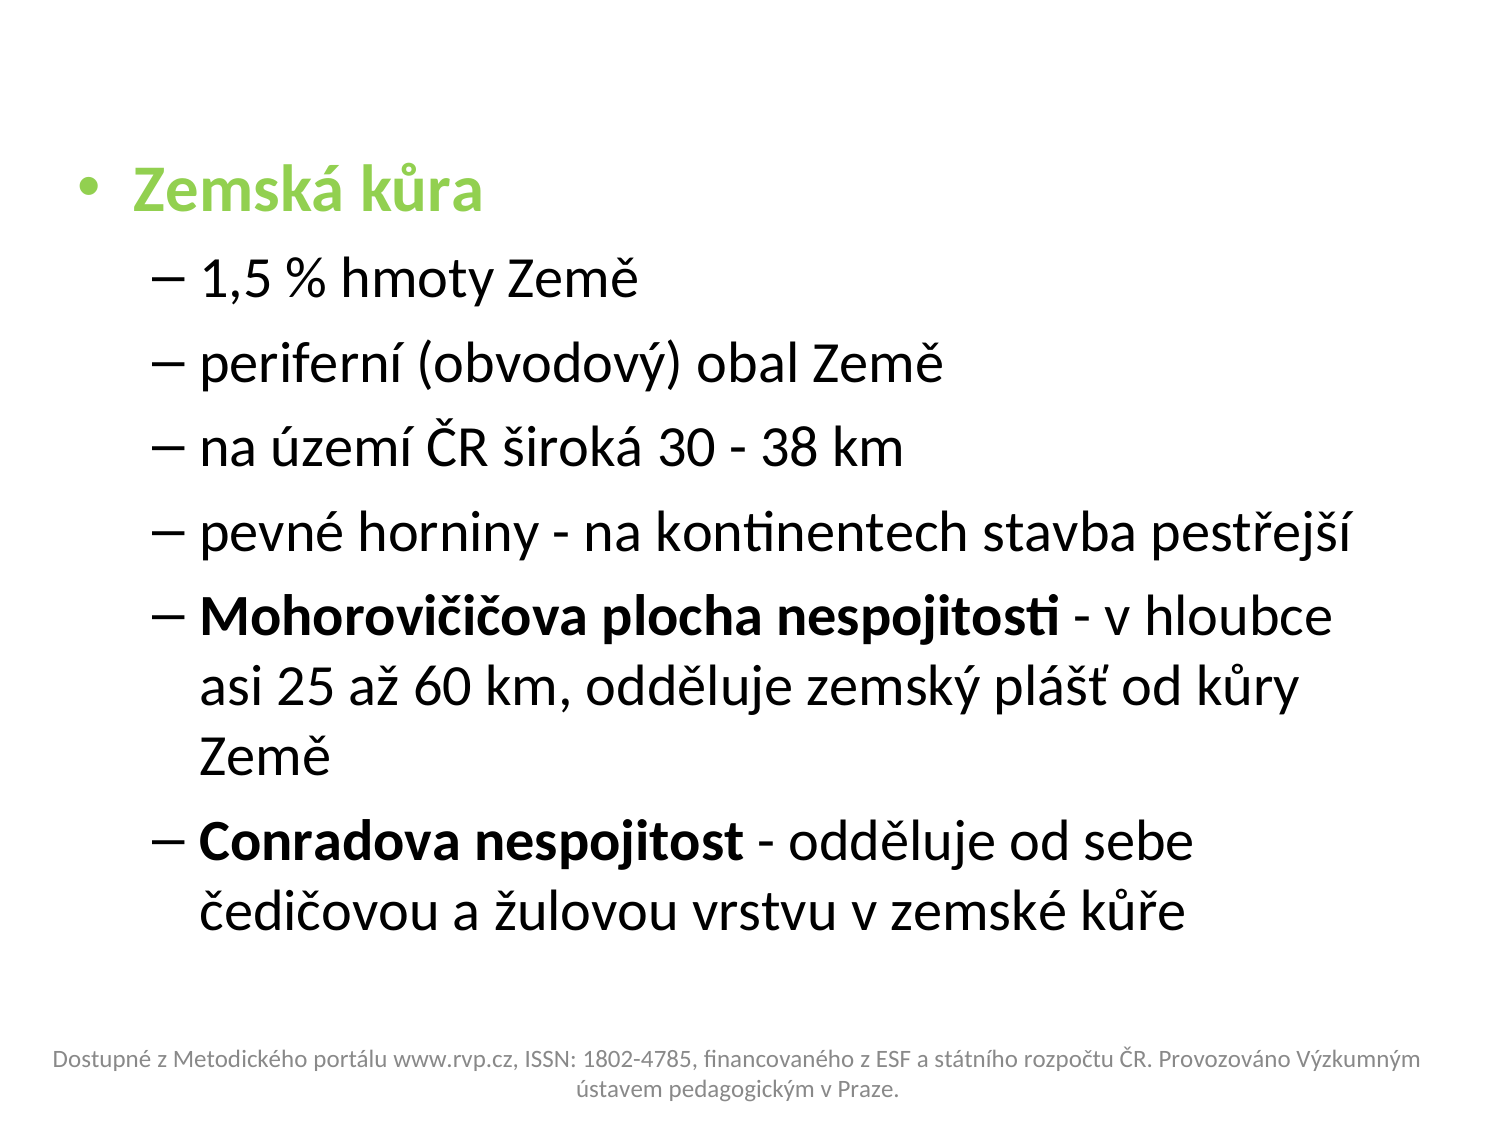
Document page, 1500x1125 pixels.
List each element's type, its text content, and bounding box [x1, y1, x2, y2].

text_box Dostupné z Metodického portálu www.rvp.cz, ISSN: 1802-4785, financovaného z ESF a státního rozpočtu ČR. Provozováno Výzkumným ústavem pedagogickým v Praze. [23, 1042, 1454, 1103]
list Zemská kůra 1,5 % hmoty Země periferní (obvodový) obal Země na území ČR široká 30 - 38 km pevné horniny - na kontinentech stavba pestřejší Mohorovičičova plocha nespojitosti - v hloubce asi 25 až 60 km, odděluje zemský plášť od kůry Země Conradova nespojitost - odděluje od sebe čedičovou a žulovou vrstvu v zemské kůře [62, 137, 1413, 1042]
